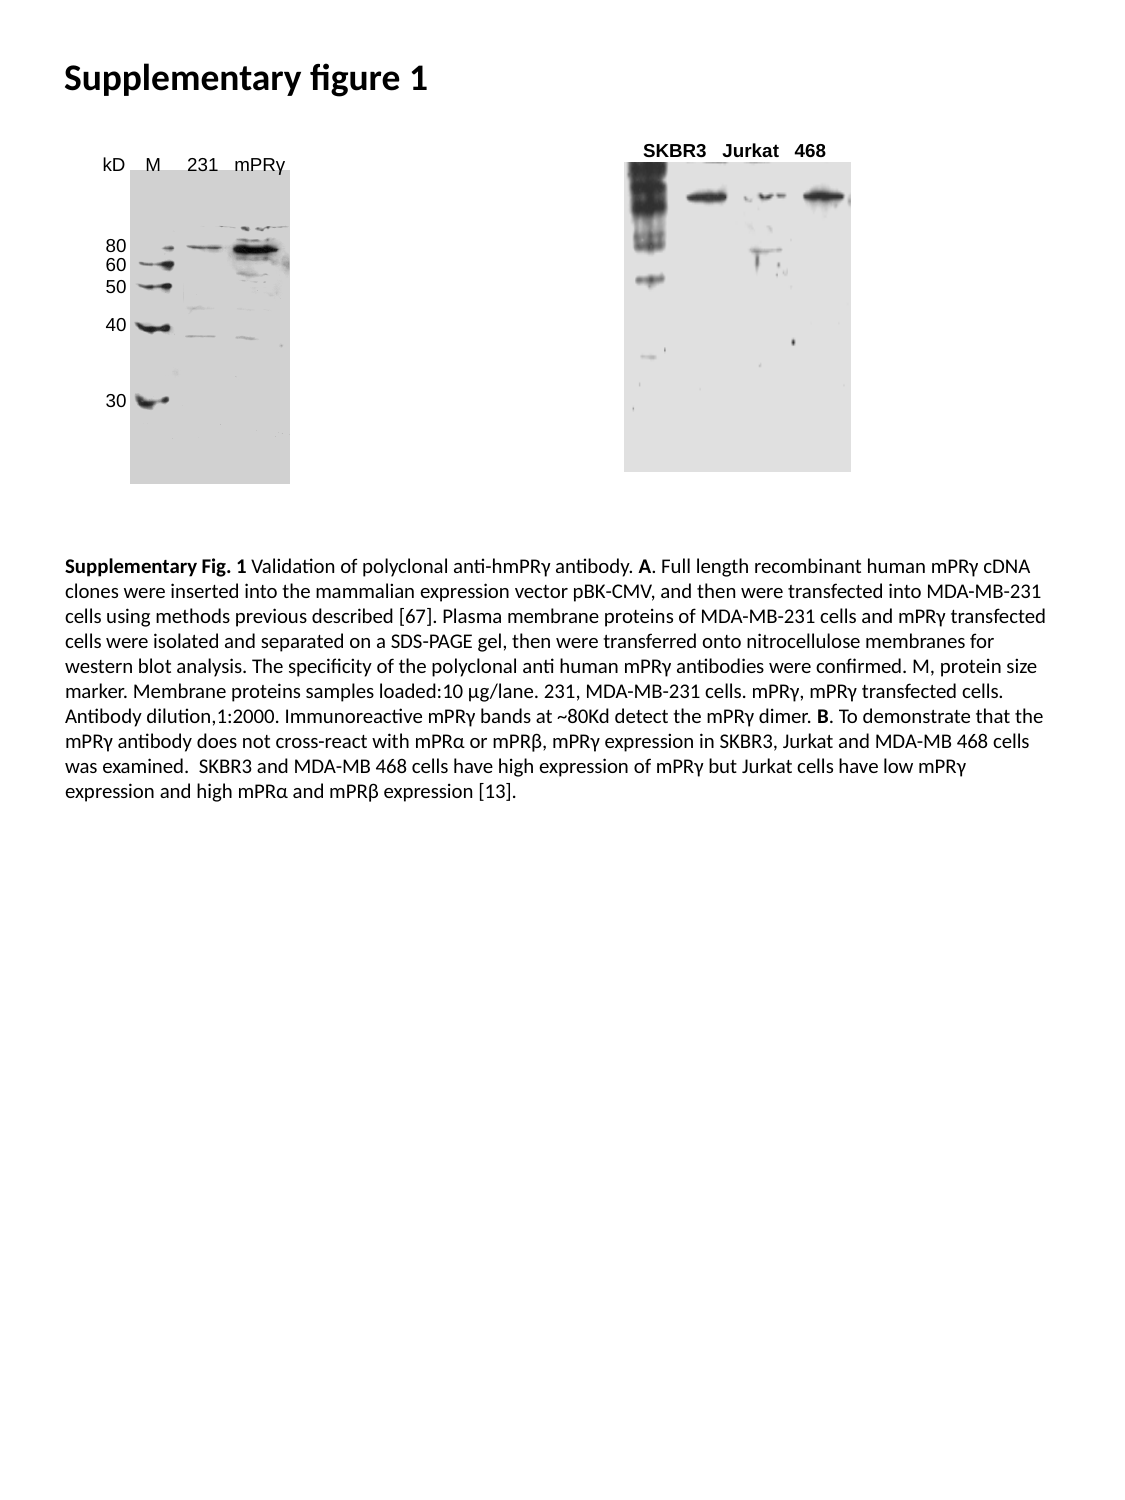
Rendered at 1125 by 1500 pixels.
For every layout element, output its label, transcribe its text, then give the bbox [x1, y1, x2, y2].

picture [624, 170, 851, 472]
picture [130, 183, 290, 484]
text_box Supplementary figure 1 [49, 37, 444, 106]
text_box 40 [105, 312, 127, 336]
text_box M 231 mPRγ [141, 137, 301, 183]
text_box SKBR3 Jurkat 468 [612, 122, 863, 170]
text_box kD [87, 137, 141, 183]
text_box 80 [118, 240, 124, 251]
text_box 80 [105, 233, 127, 252]
text_box 50 [105, 275, 127, 298]
text_box 30 [105, 388, 127, 412]
text_box Supplementary Fig. 1 Validation of polyclonal anti-hmPRγ antibody. A. Full length recombinant human mPRγ cDNA clones were inserted into the mammalian expression vector pBK-CMV, and then were transfected into MDA-MB-231 cells using methods previous described [67]. Plasma membrane proteins of MDA-MB-231 cells and mPRγ transfected cells were isolated and separated on a SDS-PAGE gel, then were transferred onto nitrocellulose membranes for western blot analysis. The specificity of the polyclonal anti human mPRγ antibodies were confirmed. M, protein size marker. Membrane proteins samples loaded:10 µg/lane. 231, MDA-MB-231 cells. mPRγ, mPRγ transfected cells. Antibody dilution,1:2000. Immunoreactive mPRγ bands at ~80Kd detect the mPRγ dimer. B. To demonstrate that the mPRγ antibody does not cross-react with mPRα or mPRβ, mPRγ expression in SKBR3, Jurkat and MDA-MB 468 cells was examined. SKBR3 and MDA-MB 468 cells have high expression of mPRγ but Jurkat cells have low mPRγ expression and high mPRα and mPRβ expression [13]. [50, 537, 1075, 860]
text_box 60 [105, 252, 127, 275]
